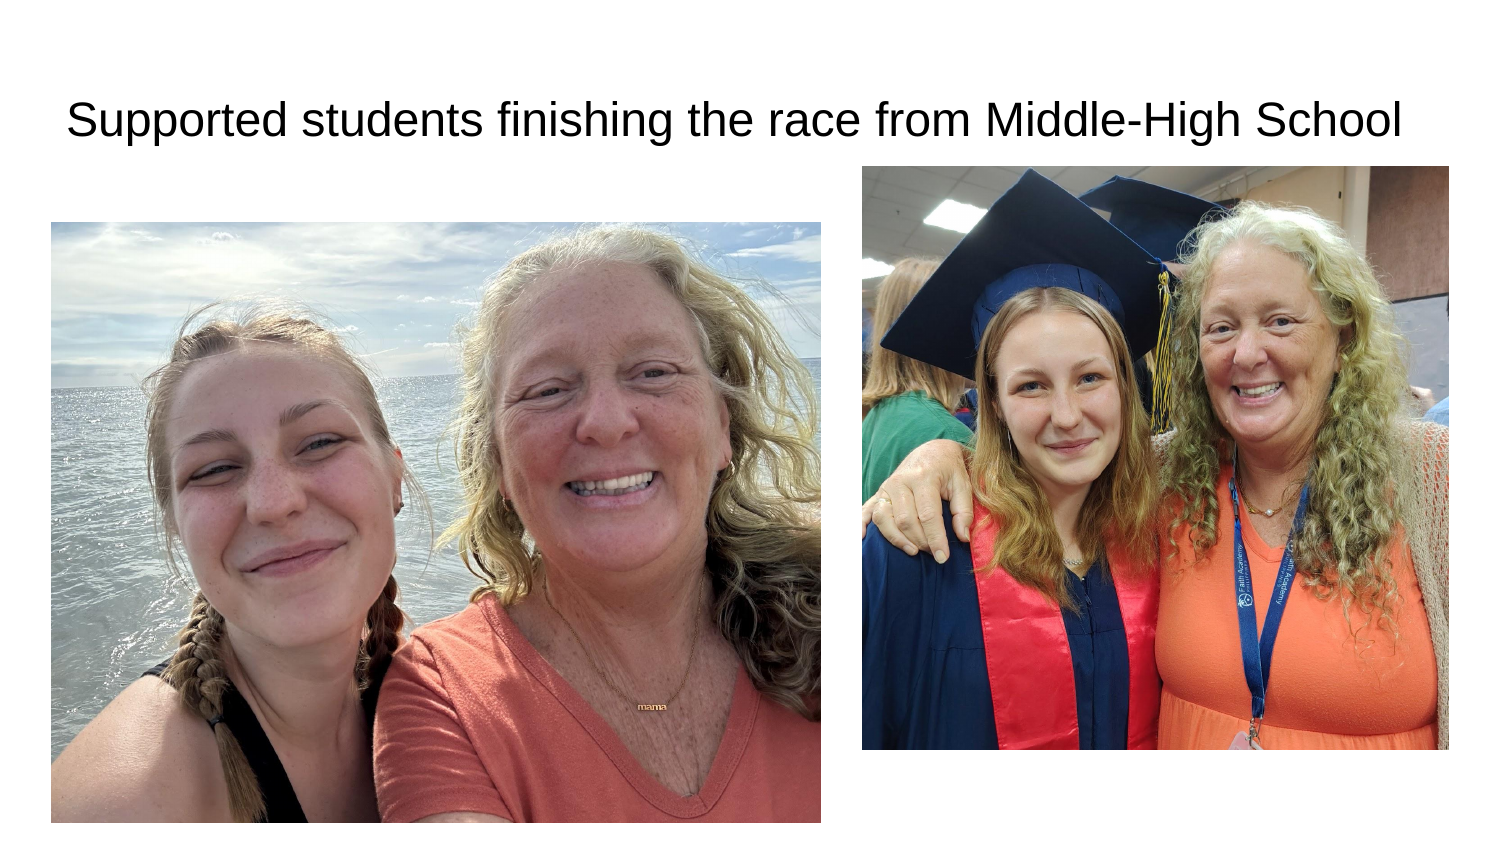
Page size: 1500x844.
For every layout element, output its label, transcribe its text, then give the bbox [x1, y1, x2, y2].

picture [862, 166, 1449, 750]
picture [51, 222, 821, 823]
title Supported students finishing the race from Middle-High School [51, 72, 1449, 167]
